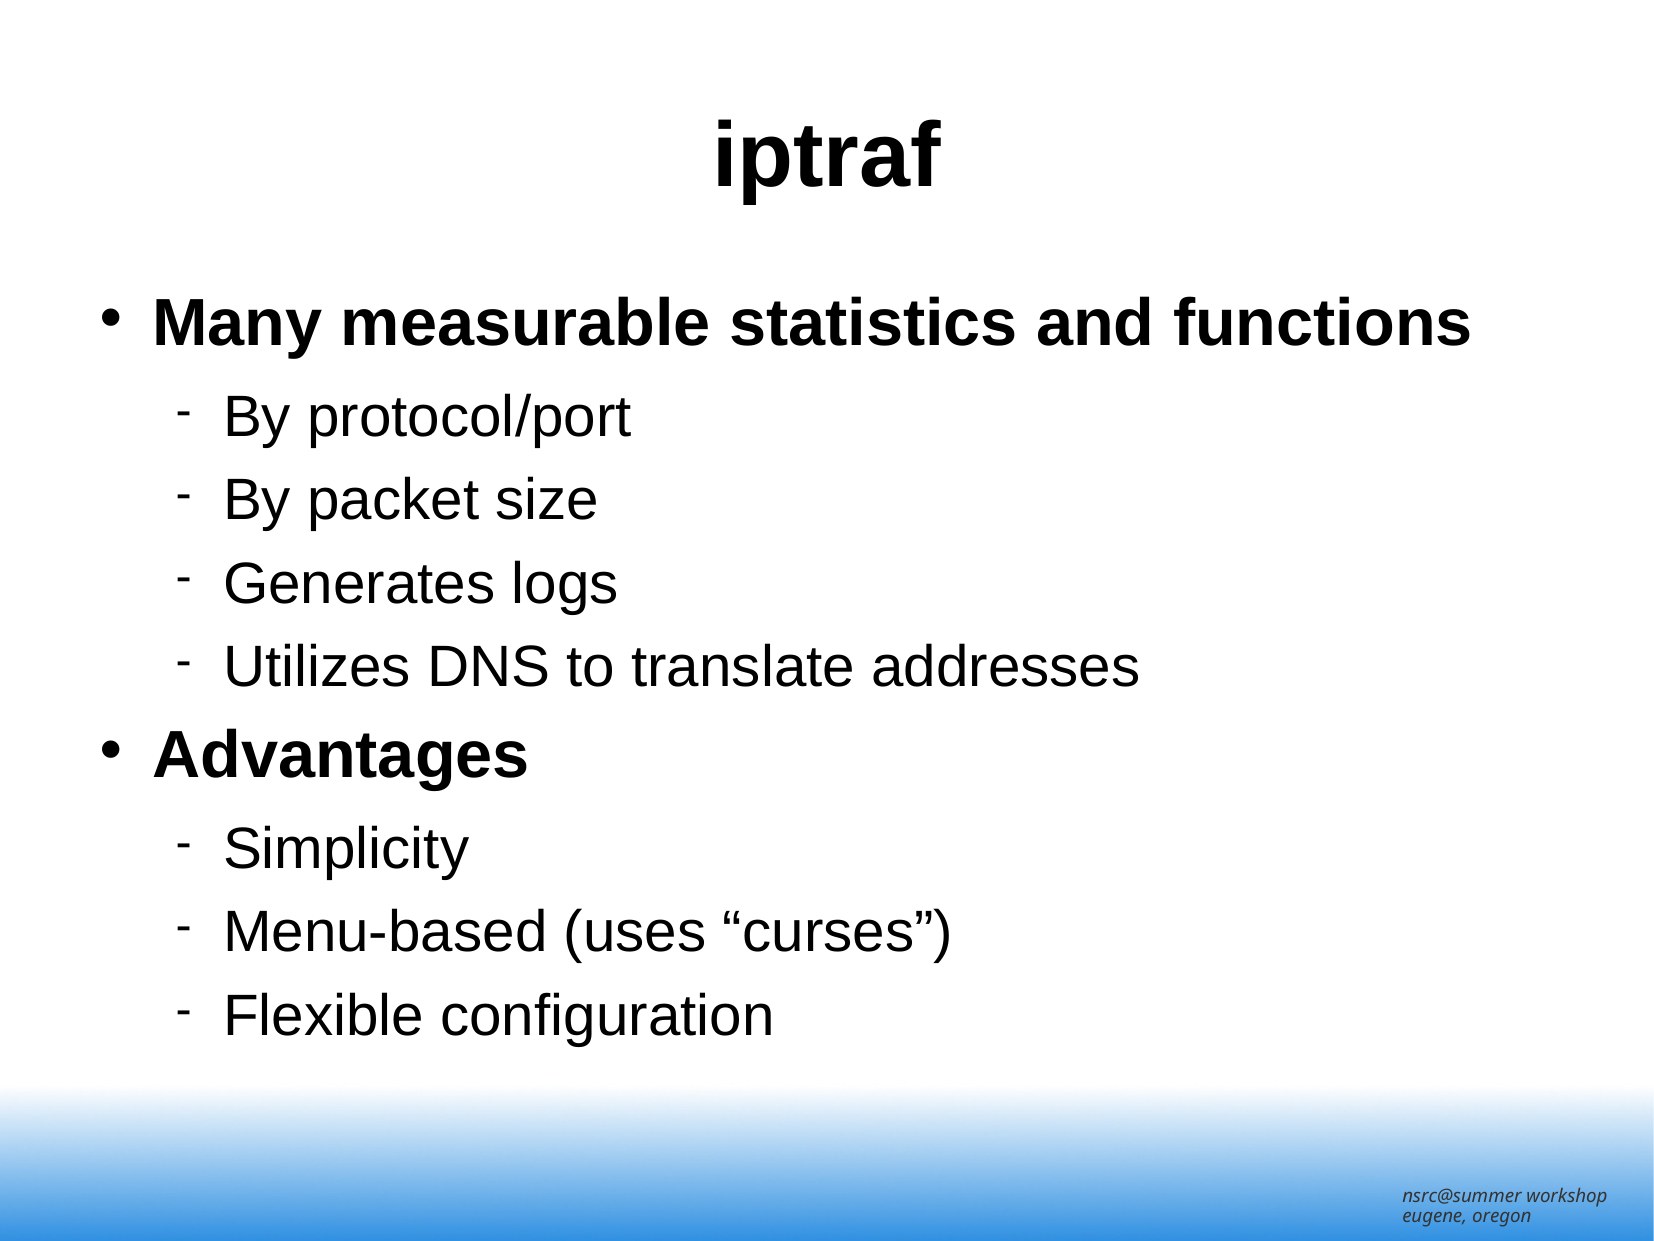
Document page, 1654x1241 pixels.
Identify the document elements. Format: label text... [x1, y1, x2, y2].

title iptraf [82, 49, 1571, 257]
list Many measurable statistics and functions By protocol/port By packet size Generates logs Utilizes DNS to translate addresses Advantages Simplicity Menu-based (uses “curses”) Flexible configuration [82, 290, 1571, 1168]
picture [0, 1083, 1654, 1241]
